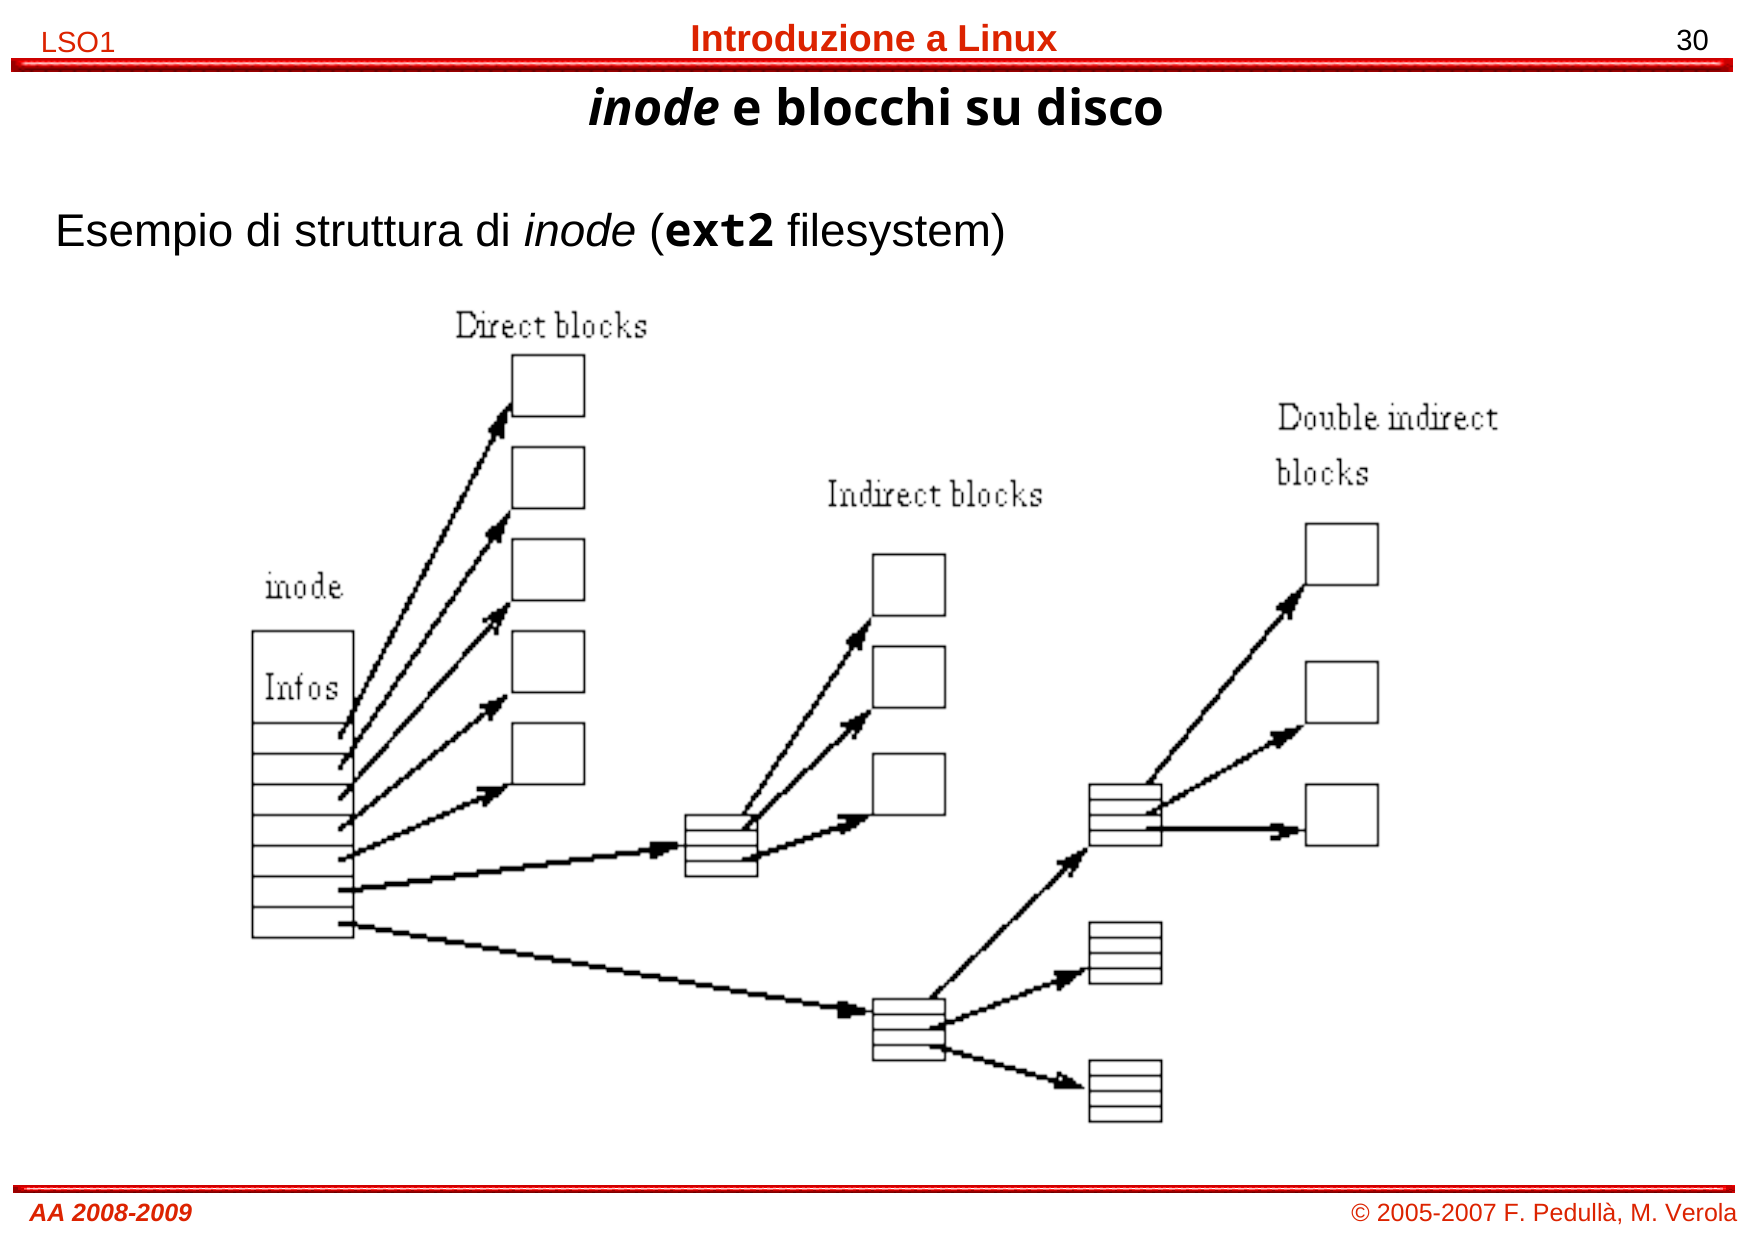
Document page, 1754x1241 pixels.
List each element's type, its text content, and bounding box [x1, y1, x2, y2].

title inode e blocchi su disco [40, 61, 1714, 156]
picture [11, 58, 1733, 72]
picture [13, 1185, 1735, 1193]
picture [226, 281, 1542, 1158]
list Esempio di struttura di inode (ext2 filesystem) [40, 189, 1678, 298]
